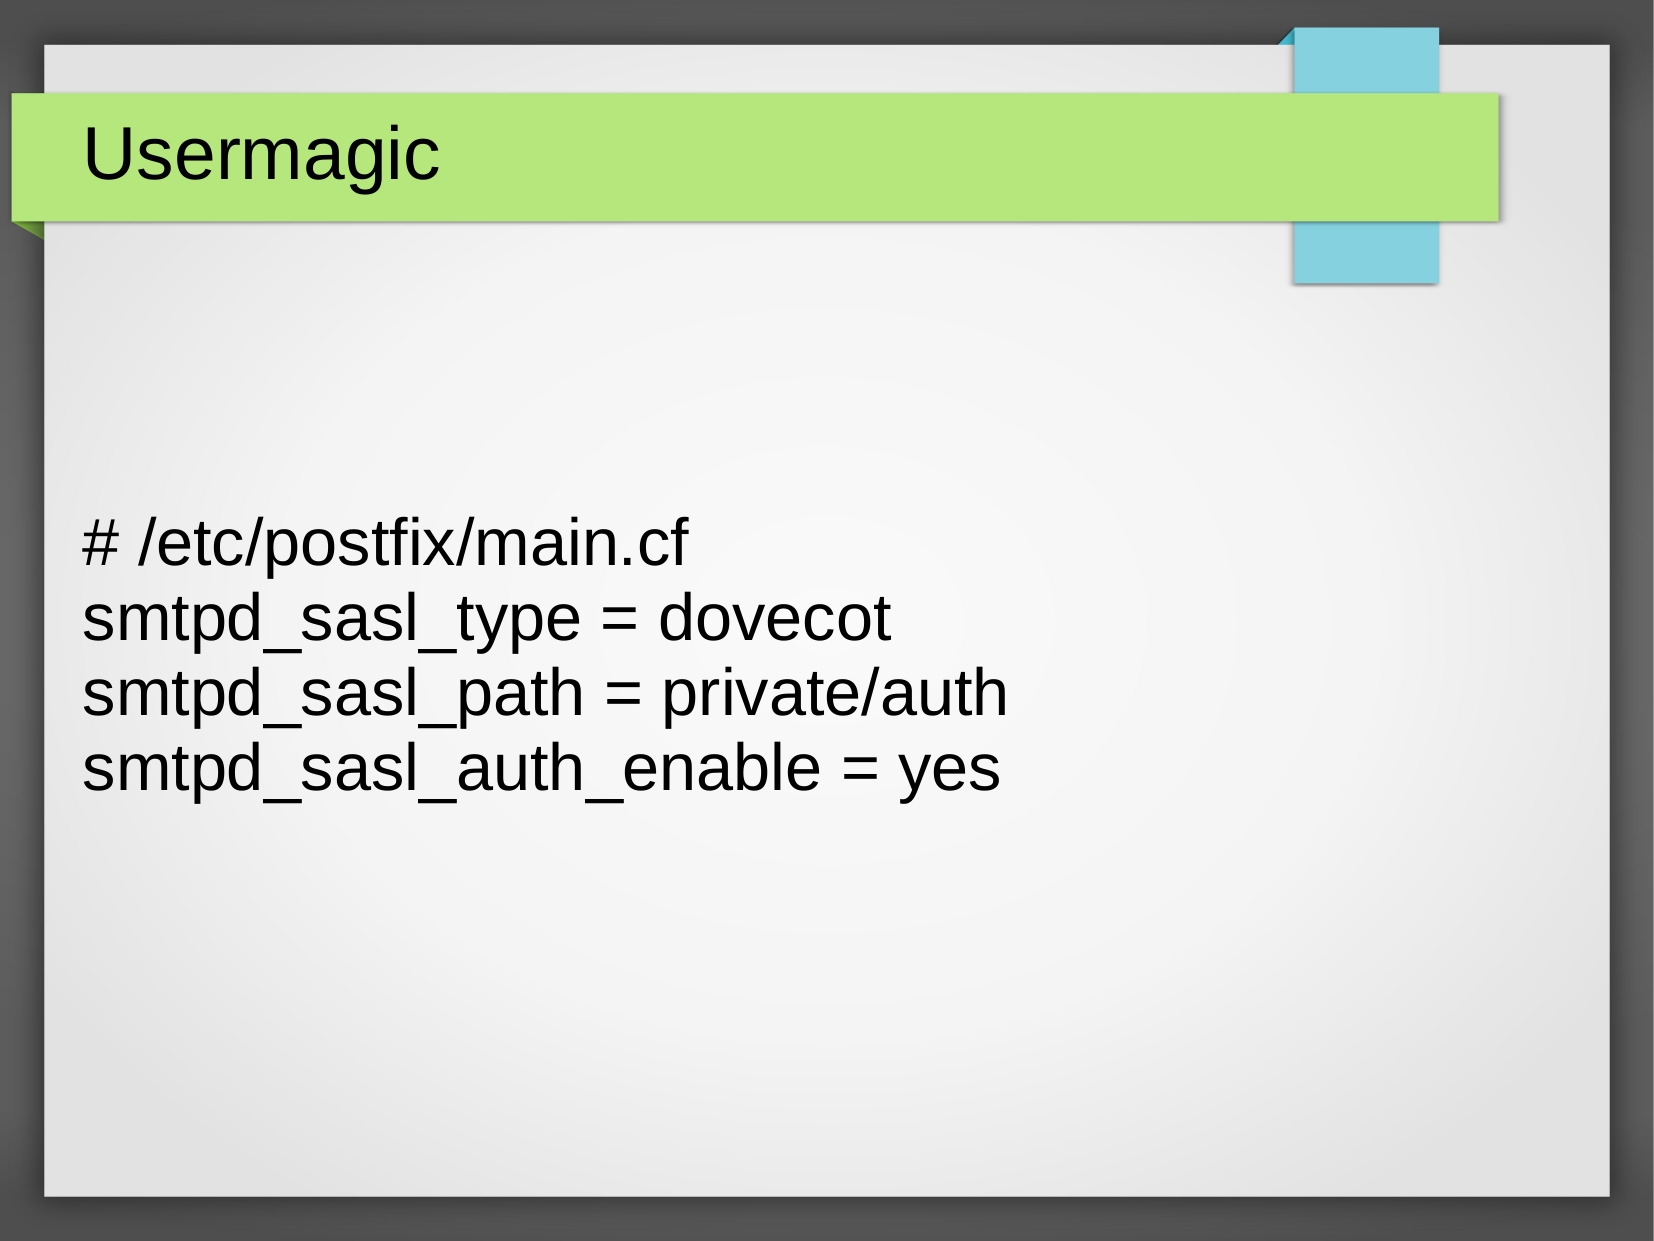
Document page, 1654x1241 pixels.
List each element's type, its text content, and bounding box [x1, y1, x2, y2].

picture [0, 0, 1654, 1241]
title Usermagic [82, 94, 1264, 213]
subtitle # /etc/postfix/main.cf smtpd_sasl_type = dovecot smtpd_sasl_path = private/auth smtpd_sasl_auth_enable = yes [82, 295, 1571, 1015]
